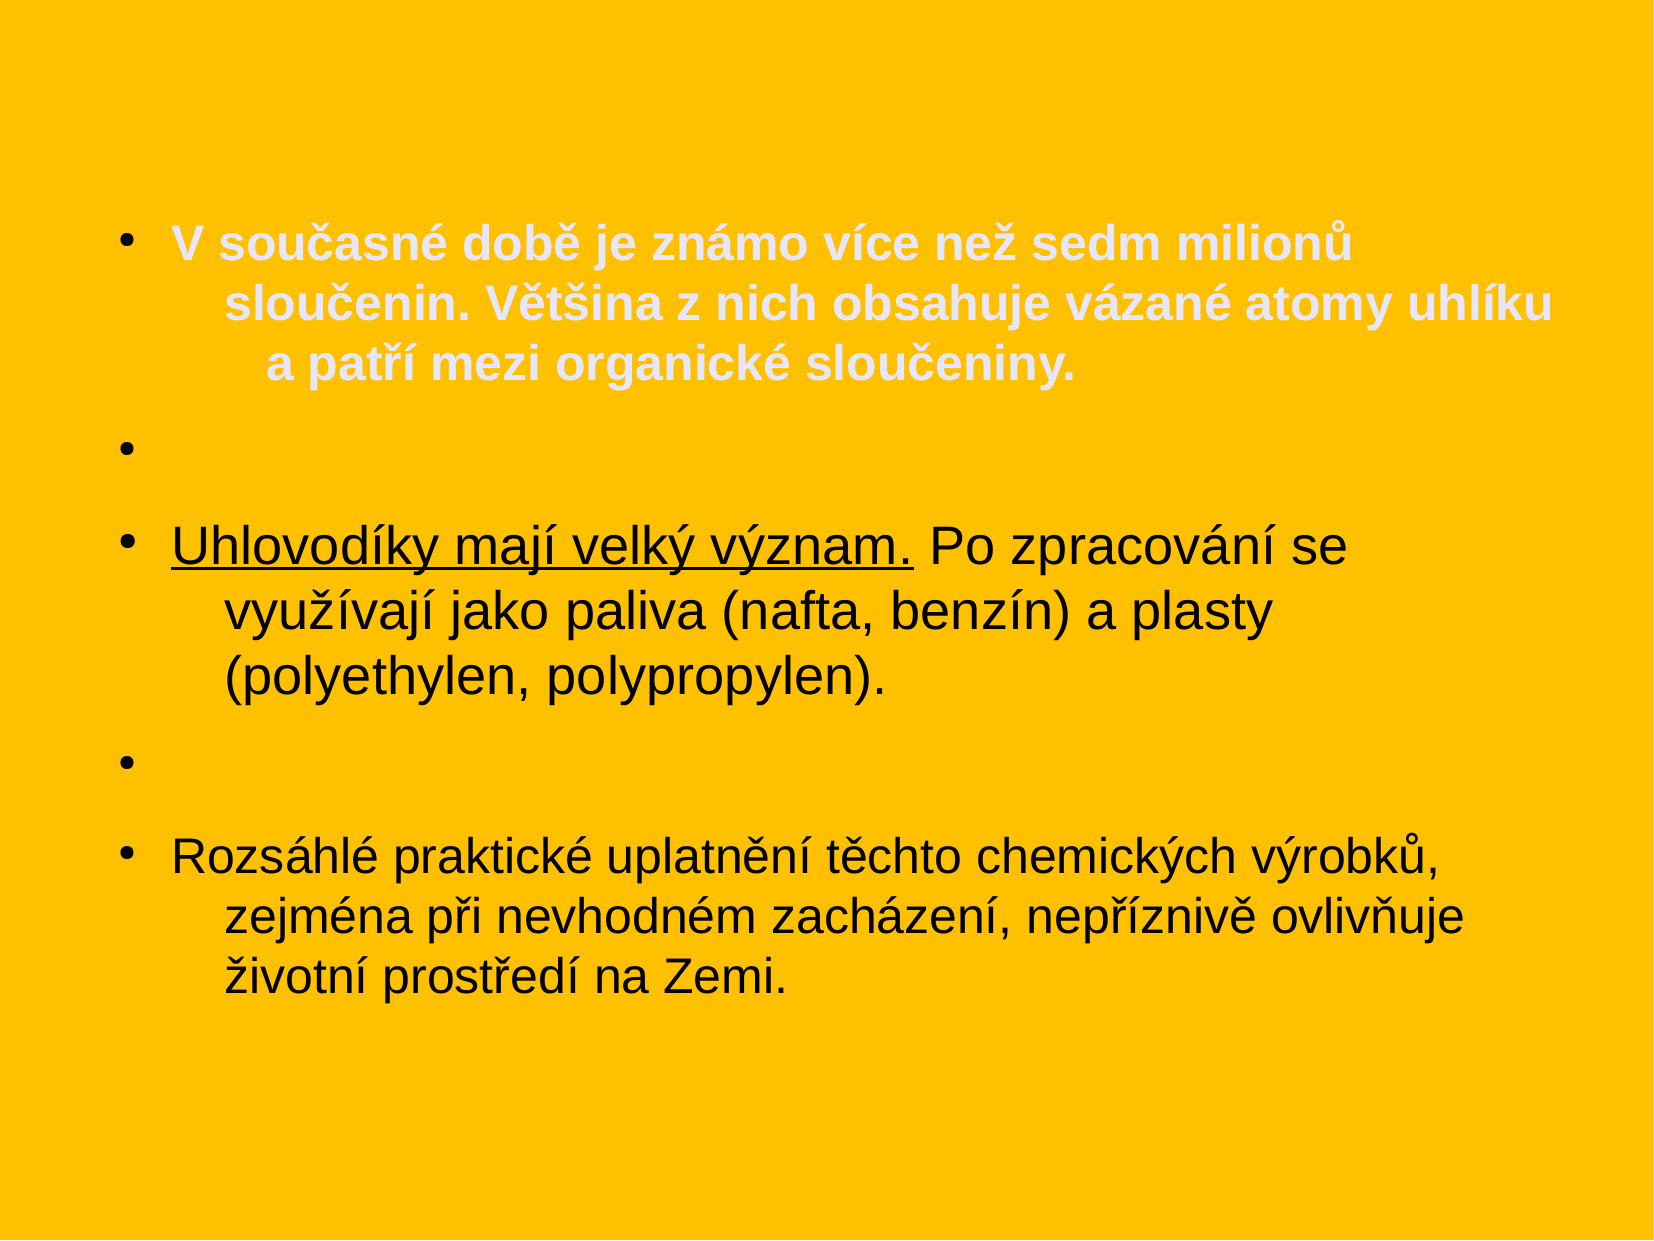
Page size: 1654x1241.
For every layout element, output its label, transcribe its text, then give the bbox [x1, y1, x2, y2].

list V současné době je známo více než sedm milionů sloučenin. Většina z nich obsahuje vázané atomy uhlíku a patří mezi organické sloučeniny. Uhlovodíky mají velký význam. Po zpracování se využívají jako paliva (nafta, benzín) a plasty (polyethylen, polypropylen). Rozsáhlé praktické uplatnění těchto chemických výrobků, zejména při nevhodném zacházení, nepříznivě ovlivňuje životní prostředí na Zemi. [82, 210, 1571, 1030]
